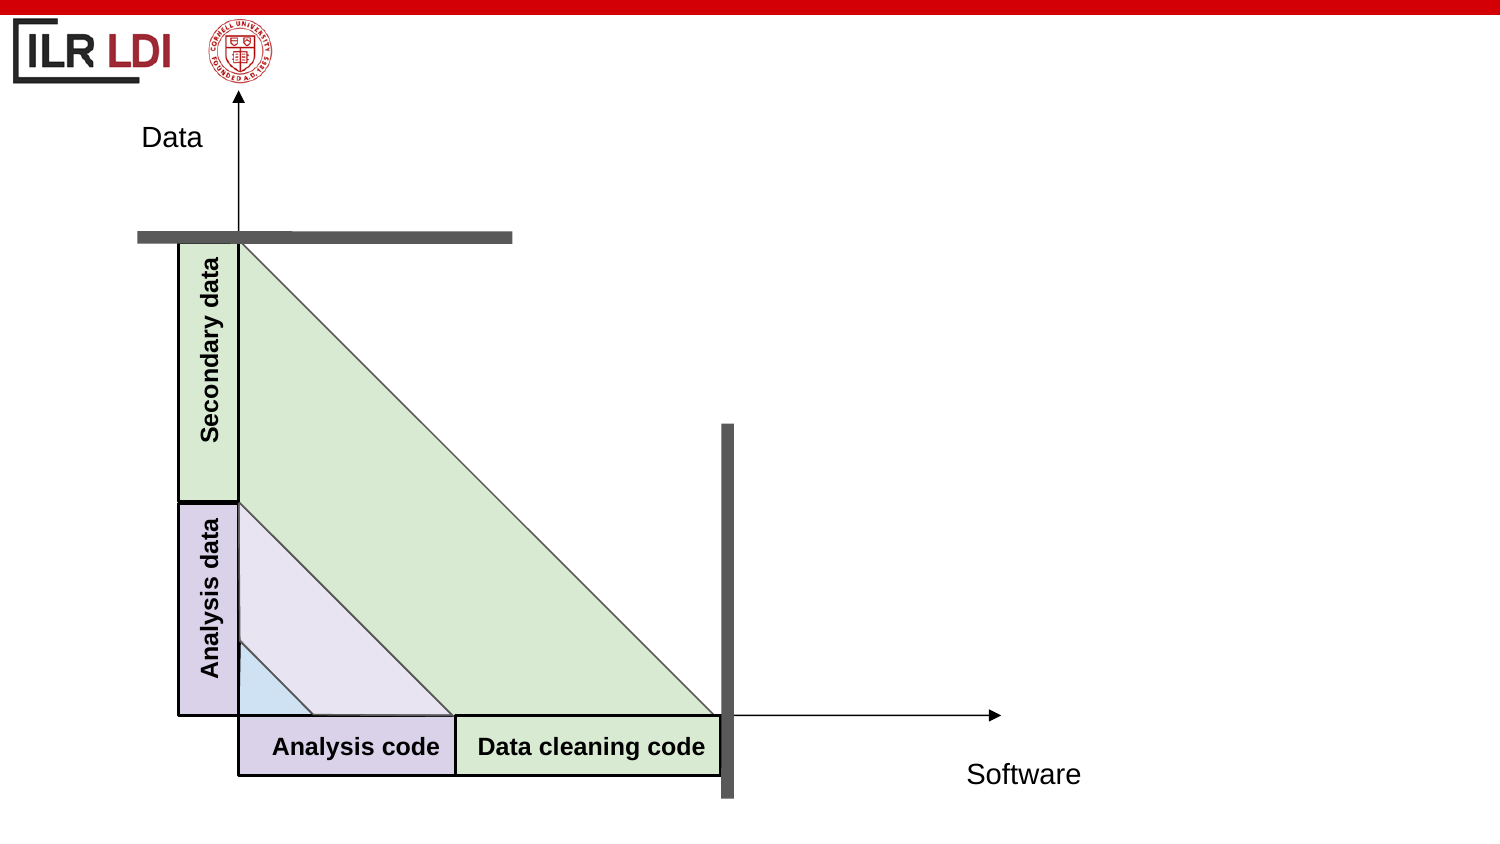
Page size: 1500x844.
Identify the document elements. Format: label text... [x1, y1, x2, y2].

text_box Analysis code [238, 715, 455, 776]
text_box Data cleaning code [455, 715, 721, 776]
text_box Data [126, 102, 227, 168]
text_box [238, 244, 715, 717]
picture [0, 15, 301, 102]
text_box Software [951, 740, 1500, 806]
text_box Secondary data [178, 244, 239, 502]
text_box Analysis data [178, 503, 239, 716]
